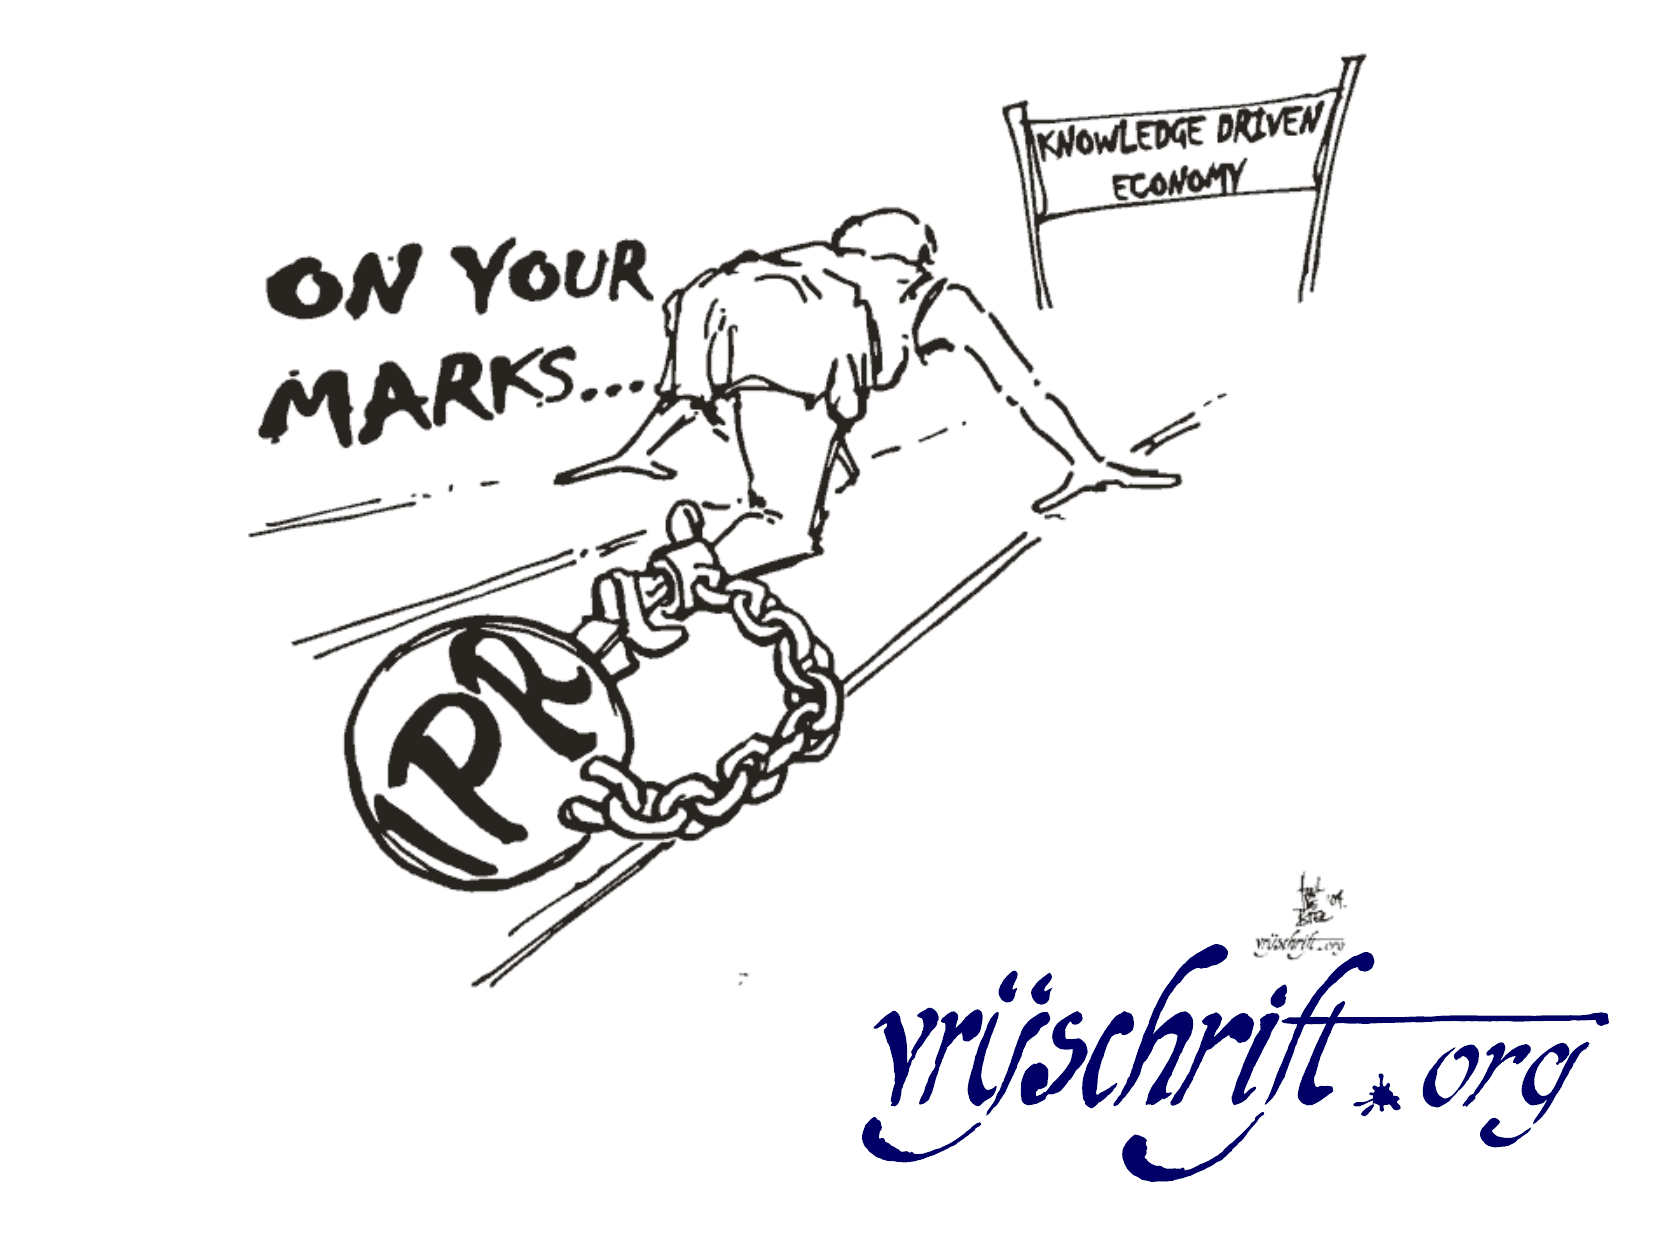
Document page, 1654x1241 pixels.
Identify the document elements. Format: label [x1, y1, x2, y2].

picture [219, 47, 1609, 1182]
